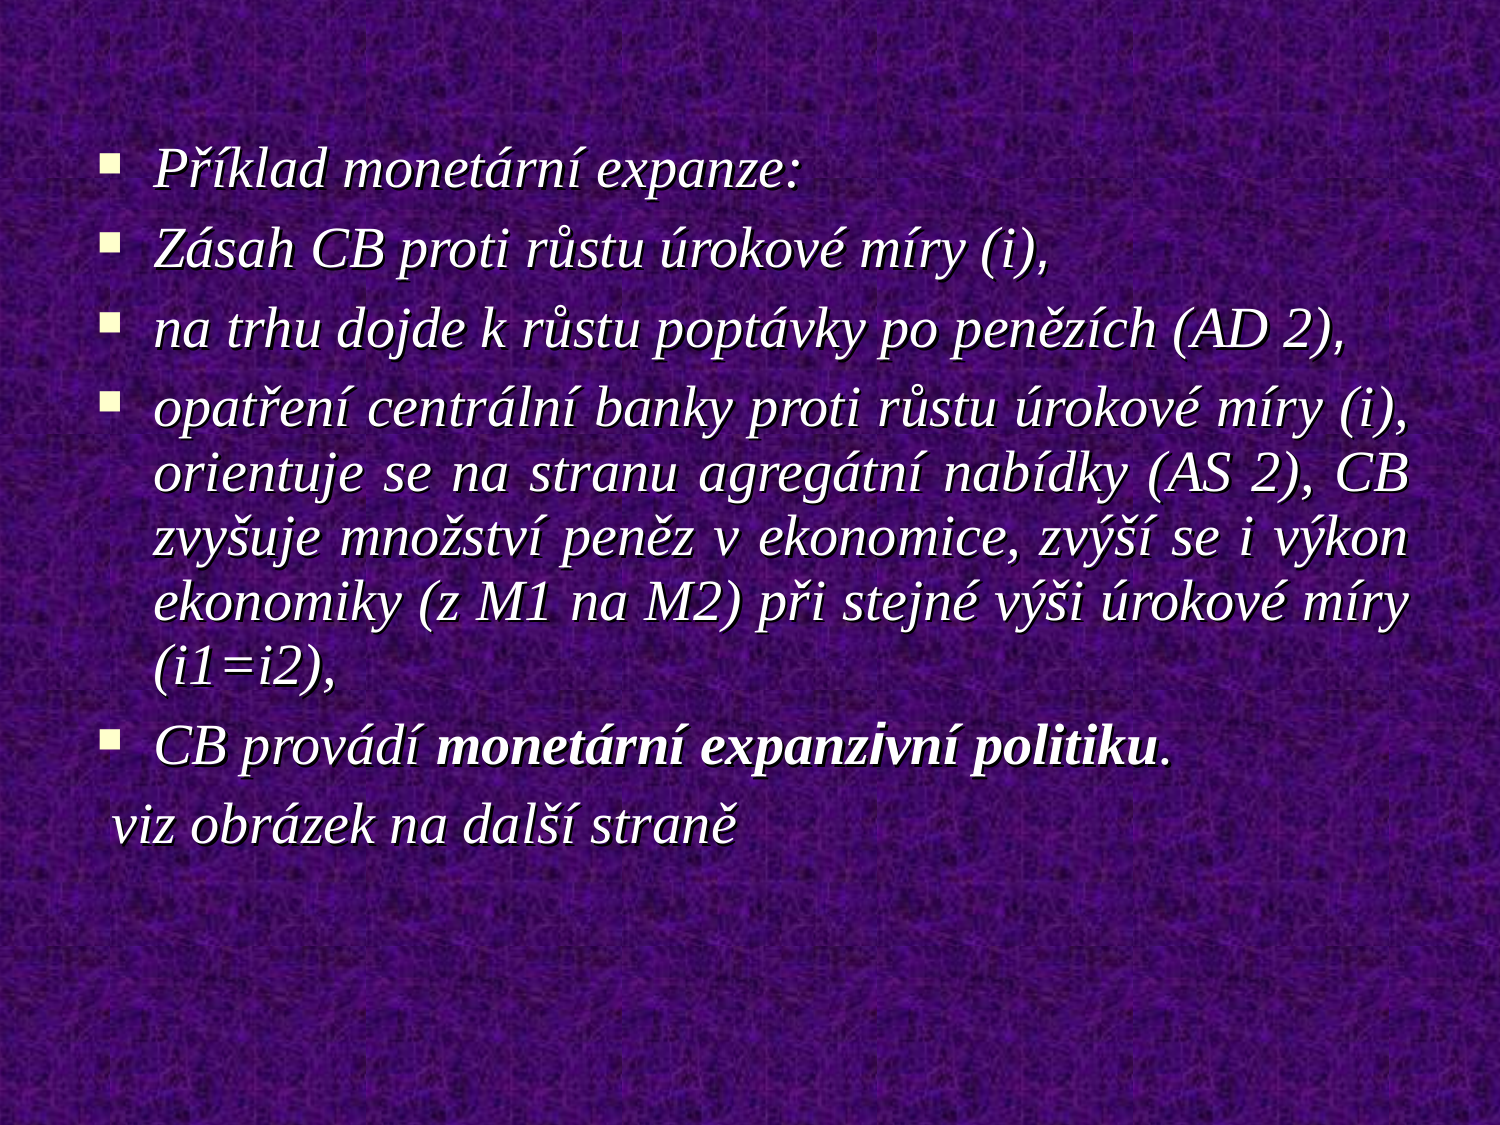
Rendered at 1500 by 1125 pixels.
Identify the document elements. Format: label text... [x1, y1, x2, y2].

list Příklad monetární expanze: Zásah CB proti růstu úrokové míry (i), na trhu dojde k růstu poptávky po penězích (AD 2), opatření centrální banky proti růstu úrokové míry (i), orientuje se na stranu agregátní nabídky (AS 2), CB zvyšuje množství peněz v ekonomice, zvýší se i výkon ekonomiky (z M1 na M2) při stejné výši úrokové míry (i1=i2), CB provádí monetární expanzivní politiku. viz obrázek na další straně [81, 58, 1425, 1090]
picture [0, 0, 1500, 1125]
